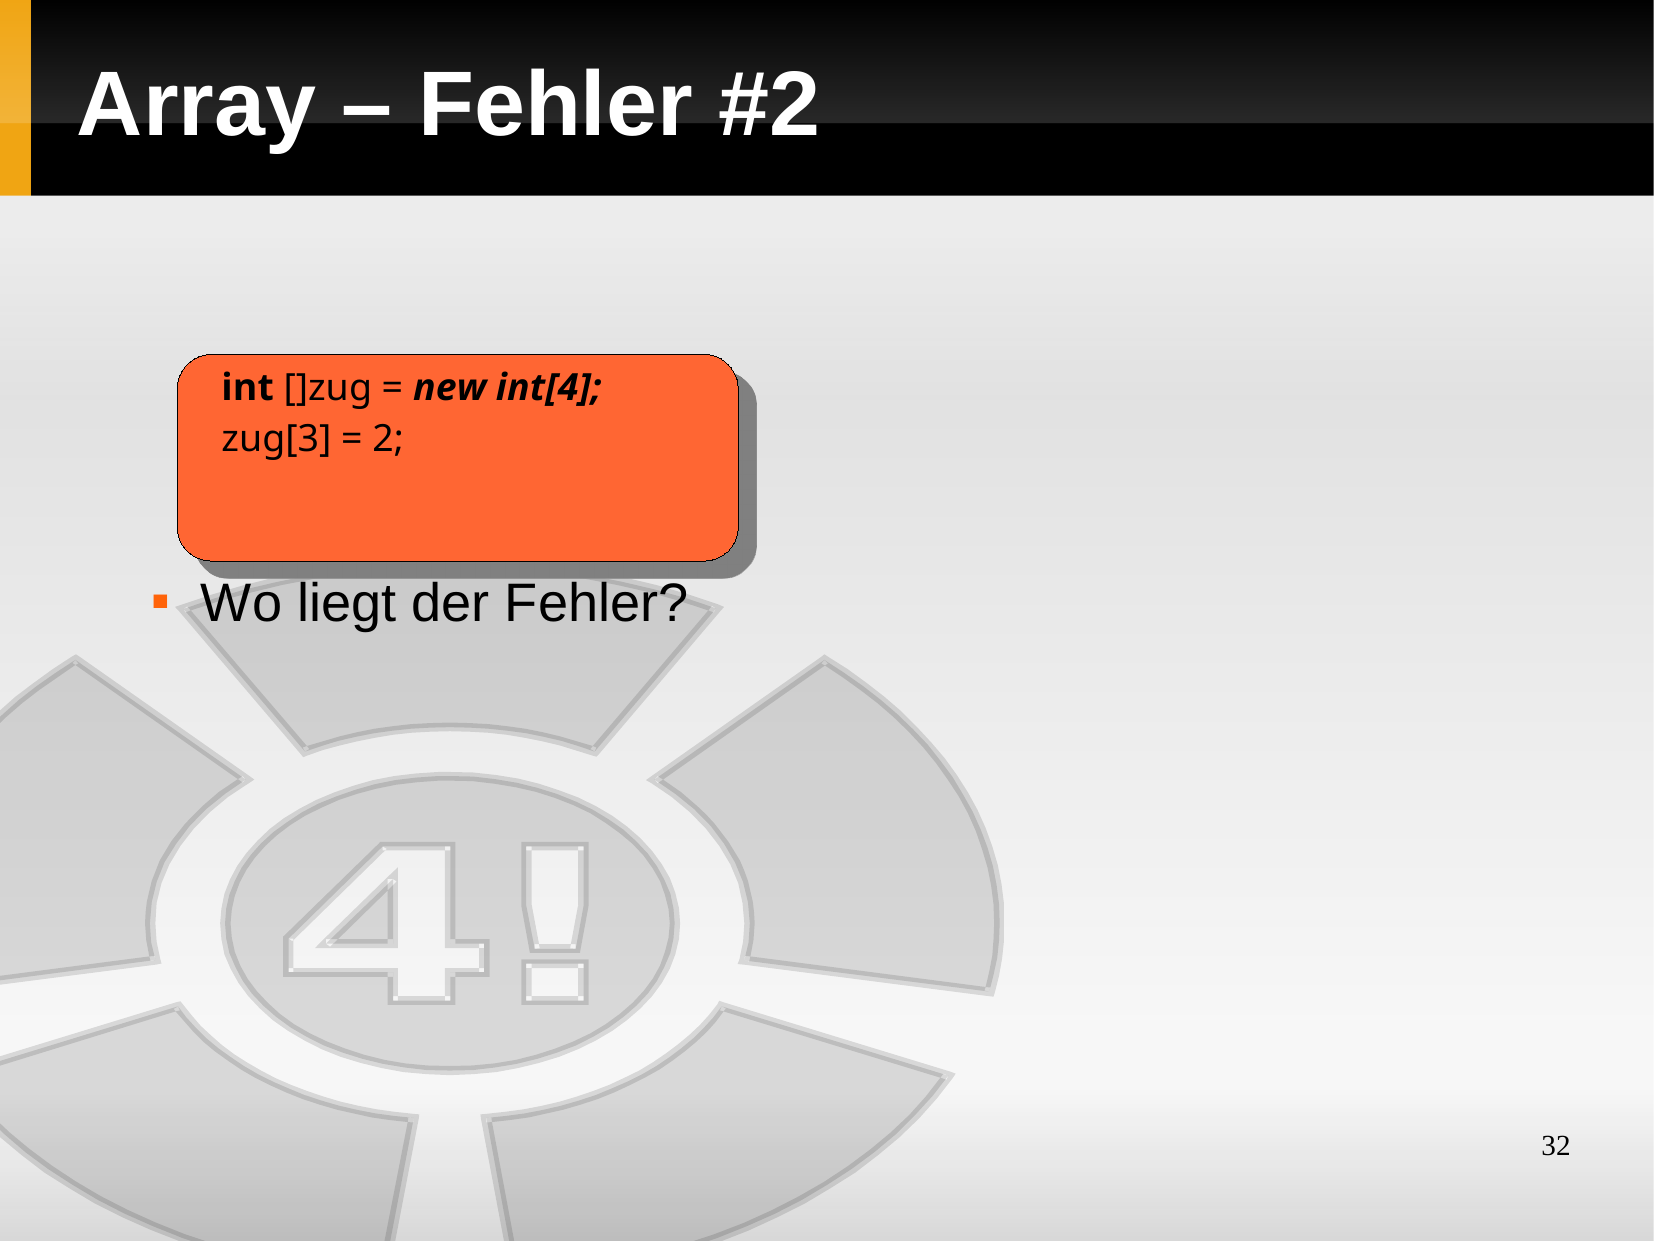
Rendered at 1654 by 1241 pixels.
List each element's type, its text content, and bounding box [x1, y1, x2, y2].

title Array – Fehler #2 [76, 7, 1565, 200]
list Wo liegt der Fehler? [59, 236, 1548, 1040]
picture [0, 0, 1654, 1241]
